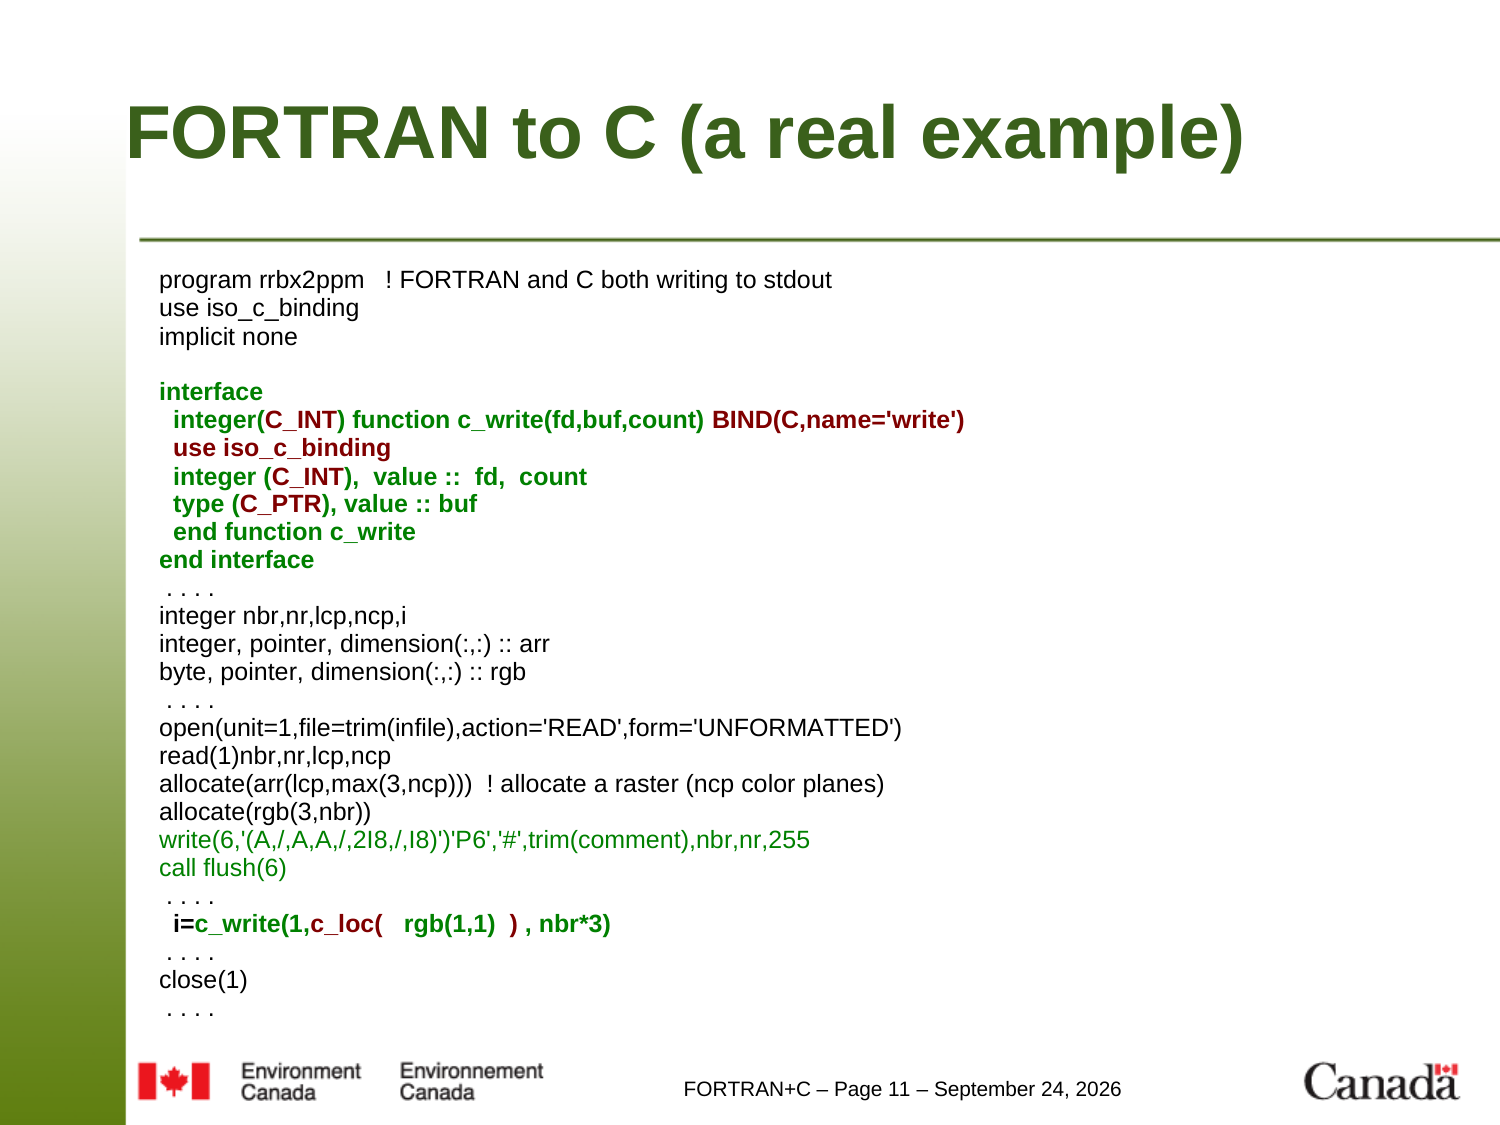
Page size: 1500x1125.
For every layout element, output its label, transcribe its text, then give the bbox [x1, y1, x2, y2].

text_box program rrbx2ppm ! FORTRAN and C both writing to stdout use iso_c_binding implicit none interface integer(C_INT) function c_write(fd,buf,count) BIND(C,name='write') use iso_c_binding integer (C_INT), value :: fd, count type (C_PTR), value :: buf end function c_write end interface . . . . integer nbr,nr,lcp,ncp,i integer, pointer, dimension(:,:) :: arr byte, pointer, dimension(:,:) :: rgb . . . . open(unit=1,file=trim(infile),action='READ',form='UNFORMATTED') read(1)nbr,nr,lcp,ncp allocate(arr(lcp,max(3,ncp))) ! allocate a raster (ncp color planes) allocate(rgb(3,nbr)) write(6,'(A,/,A,A,/,2I8,/,I8)')'P6','#',trim(comment),nbr,nr,255 call flush(6) . . . . i=c_write(1,c_loc( rgb(1,1) ) , nbr*3) . . . . close(1) . . . . [144, 258, 1306, 1041]
title FORTRAN to C (a real example) [125, 52, 1463, 213]
picture [0, 0, 1500, 1125]
